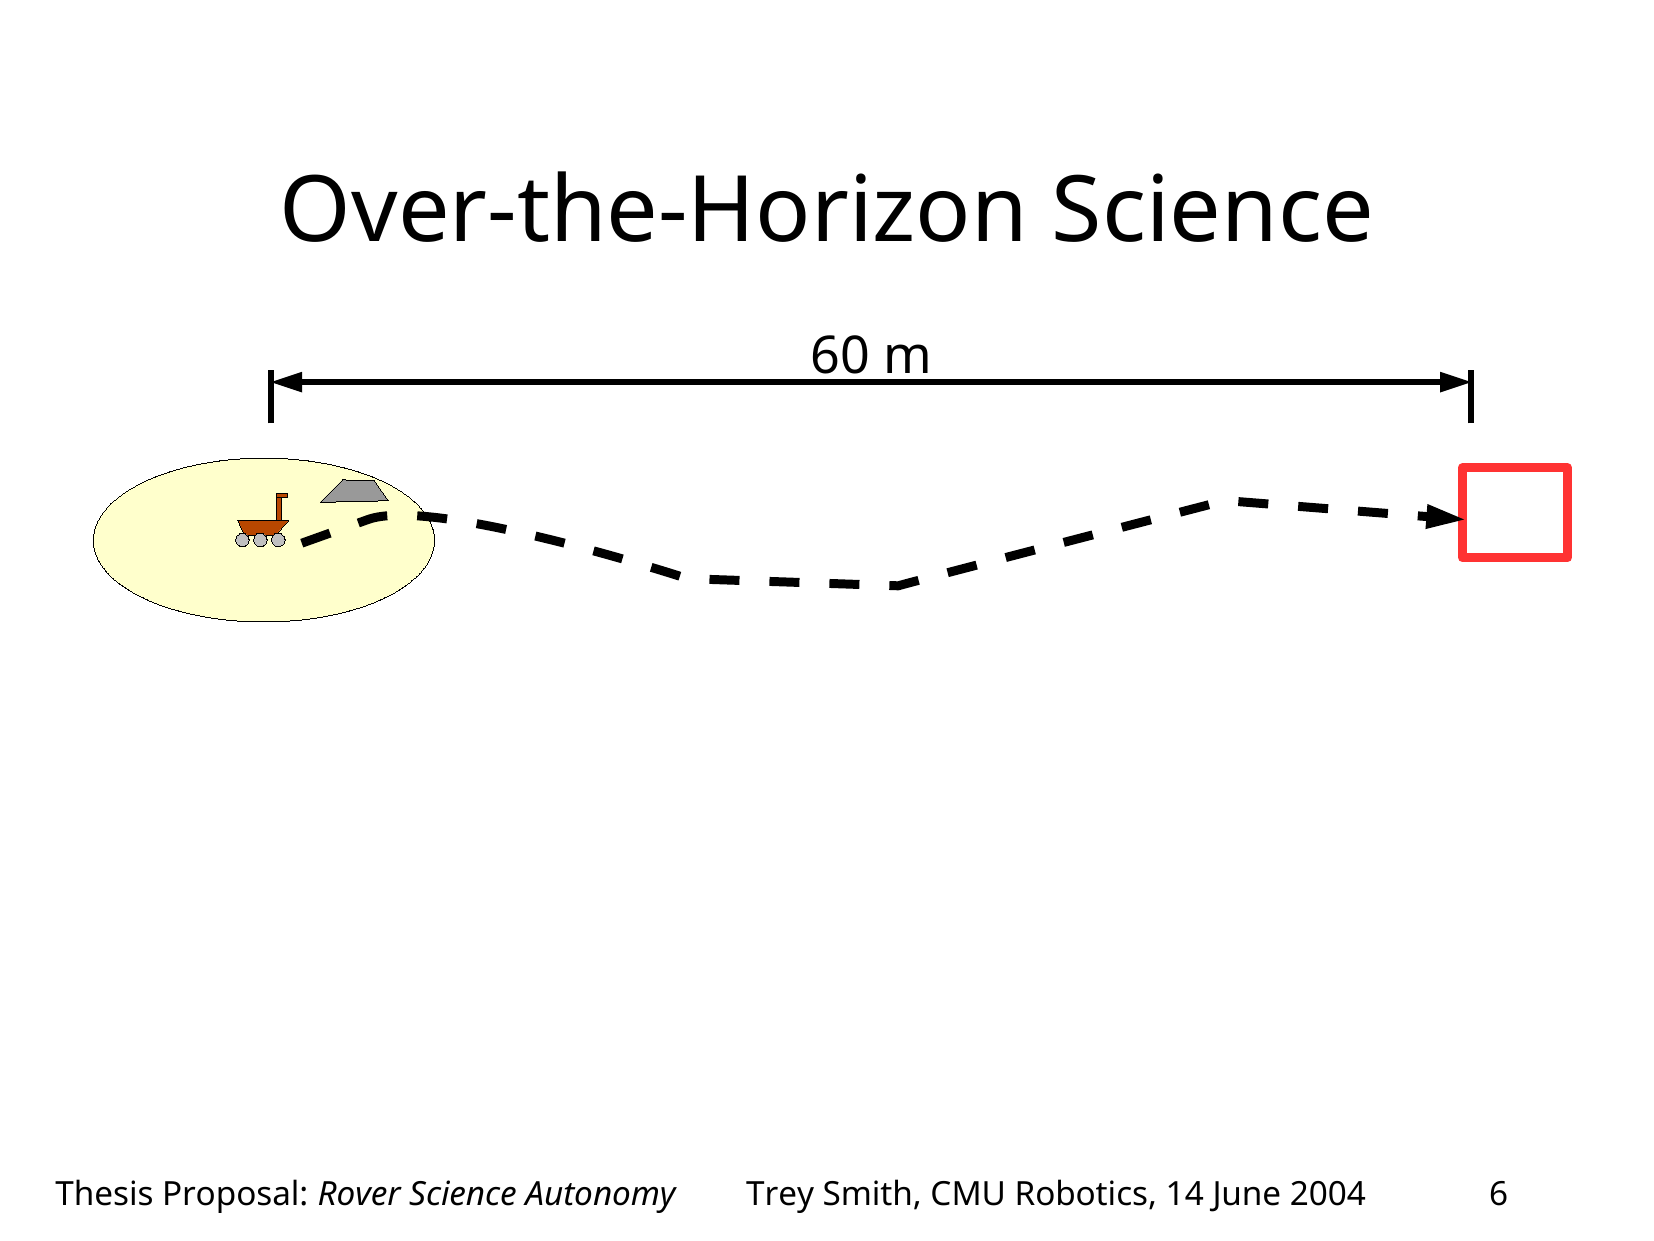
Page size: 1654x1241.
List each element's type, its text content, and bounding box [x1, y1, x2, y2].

text_box [93, 458, 435, 622]
title Over-the-Horizon Science [121, 102, 1534, 311]
